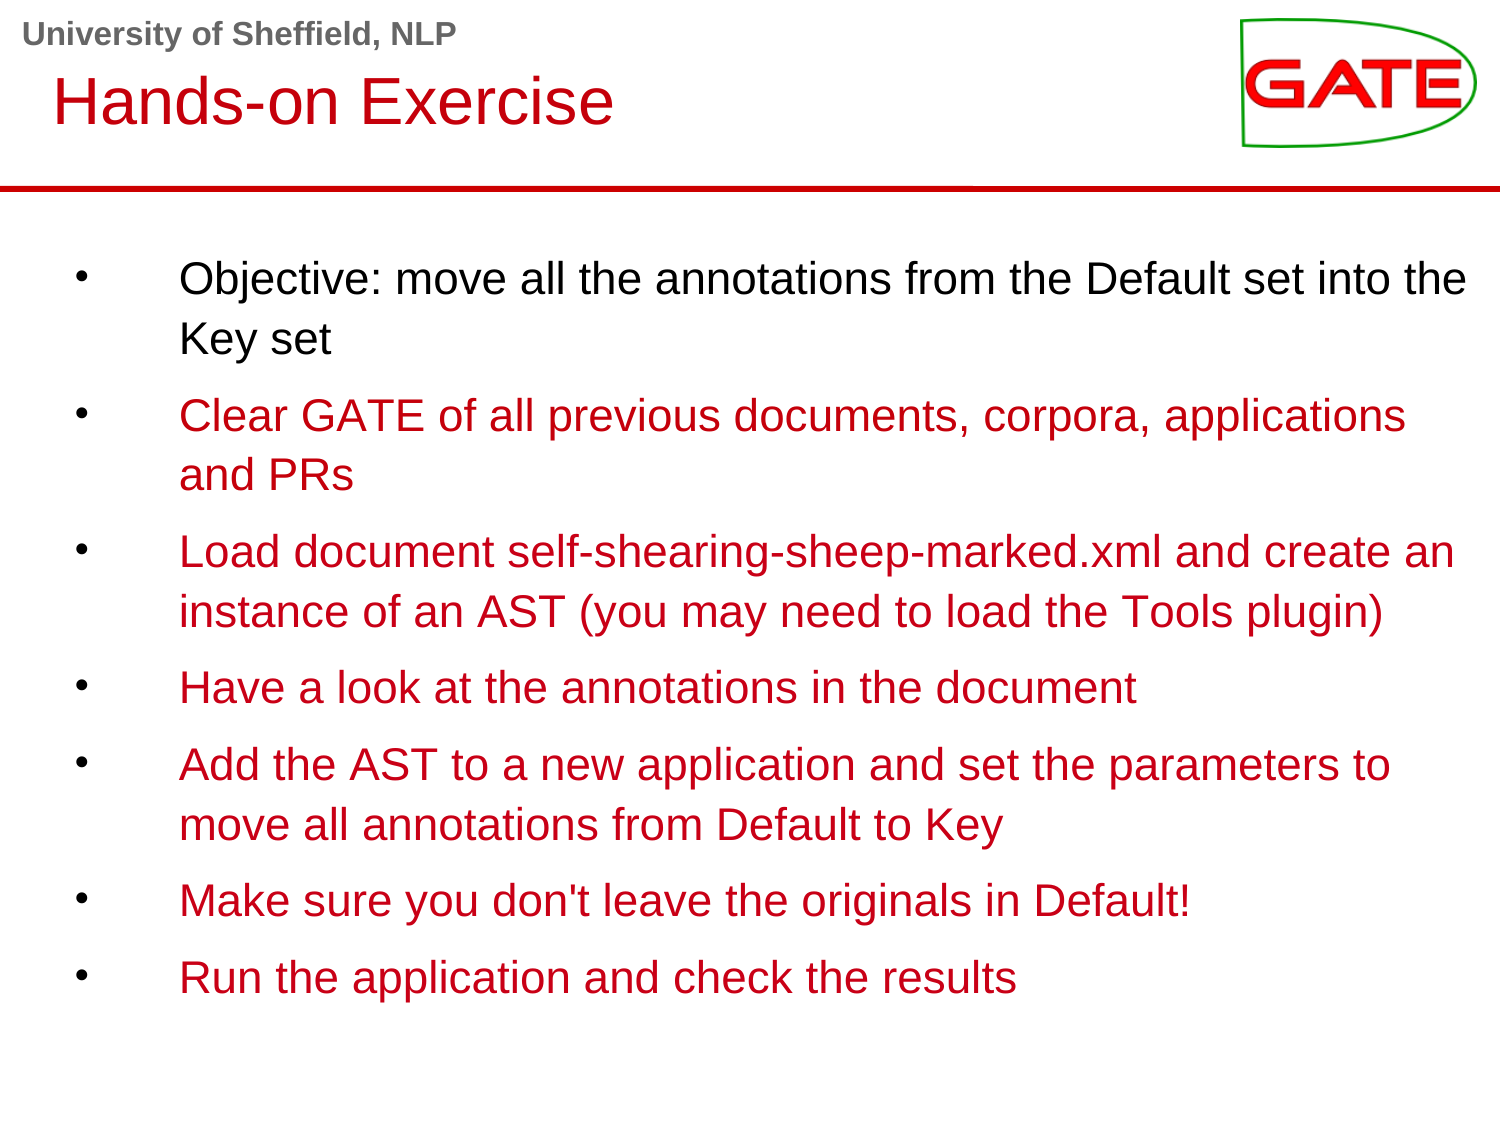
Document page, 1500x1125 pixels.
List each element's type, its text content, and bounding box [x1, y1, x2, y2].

title Hands-on Exercise [37, 0, 1380, 196]
list Objective: move all the annotations from the Default set into the Key set Clear GATE of all previous documents, corpora, applications and PRs Load document self-shearing-sheep-marked.xml and create an instance of an AST (you may need to load the Tools plugin) Have a look at the annotations in the document Add the AST to a new application and set the parameters to move all annotations from Default to Key Make sure you don't leave the originals in Default! Run the application and check the results [59, 236, 1500, 1123]
picture [1380, 18, 1477, 148]
